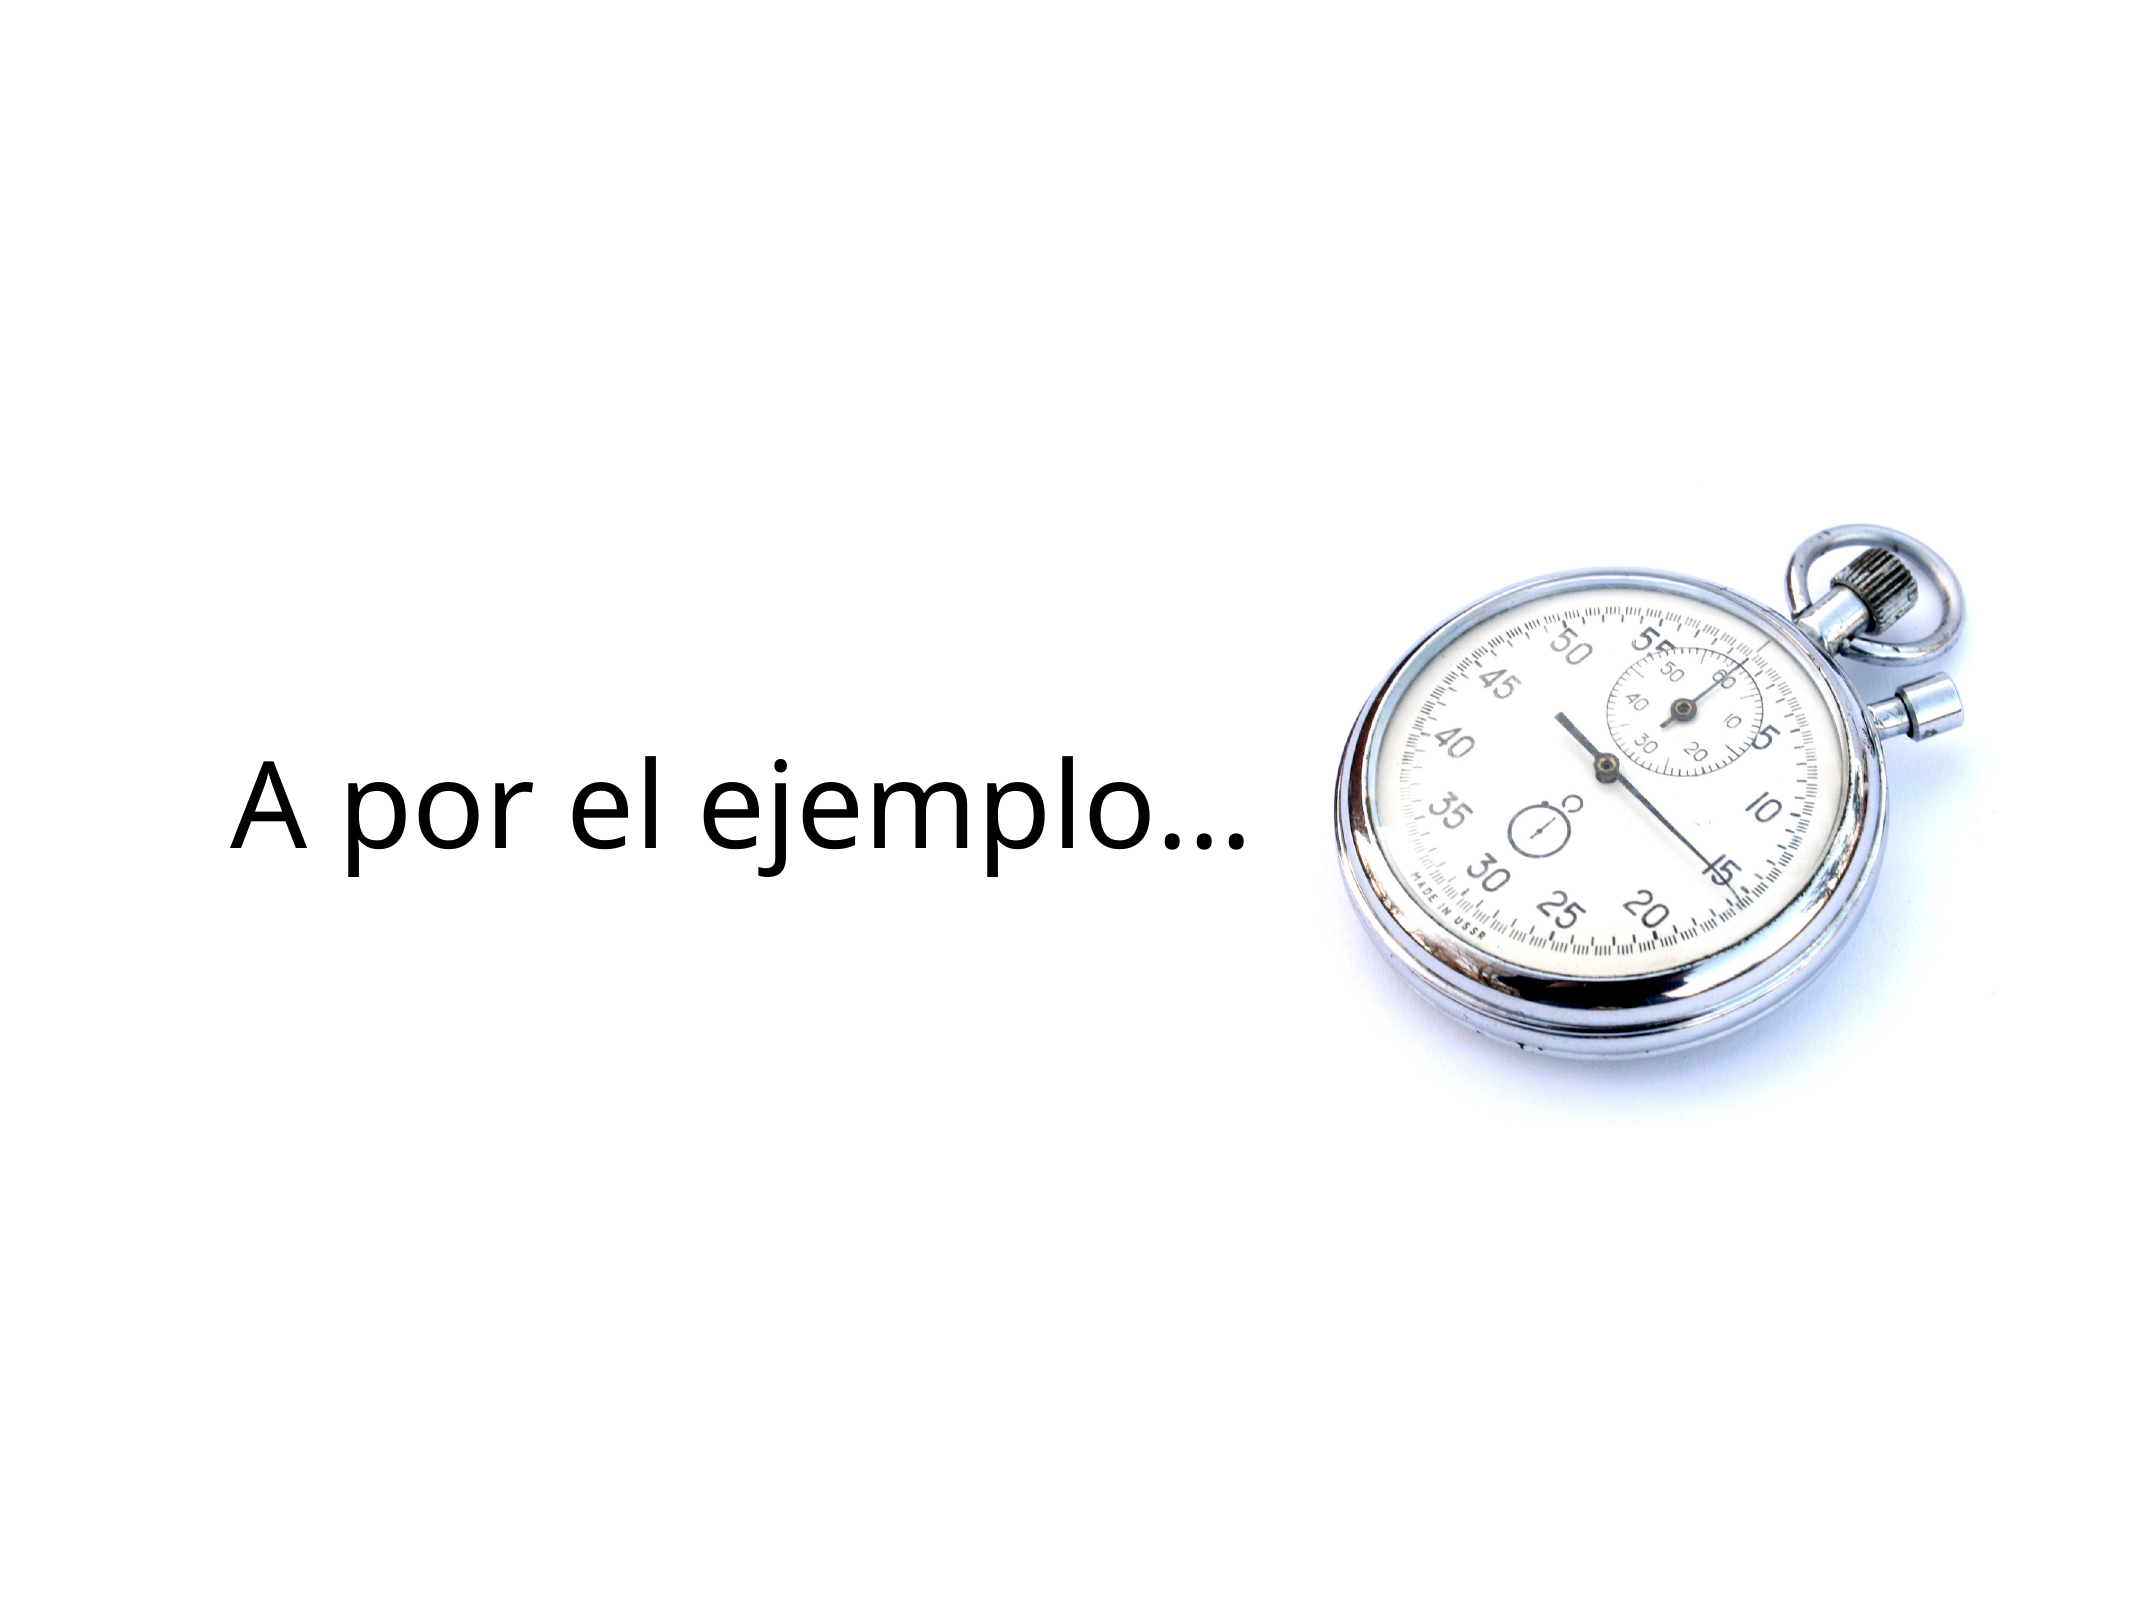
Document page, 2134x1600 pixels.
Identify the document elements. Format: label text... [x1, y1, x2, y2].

picture [1269, 473, 2034, 1127]
title A por el ejemplo... [208, 529, 1269, 1071]
